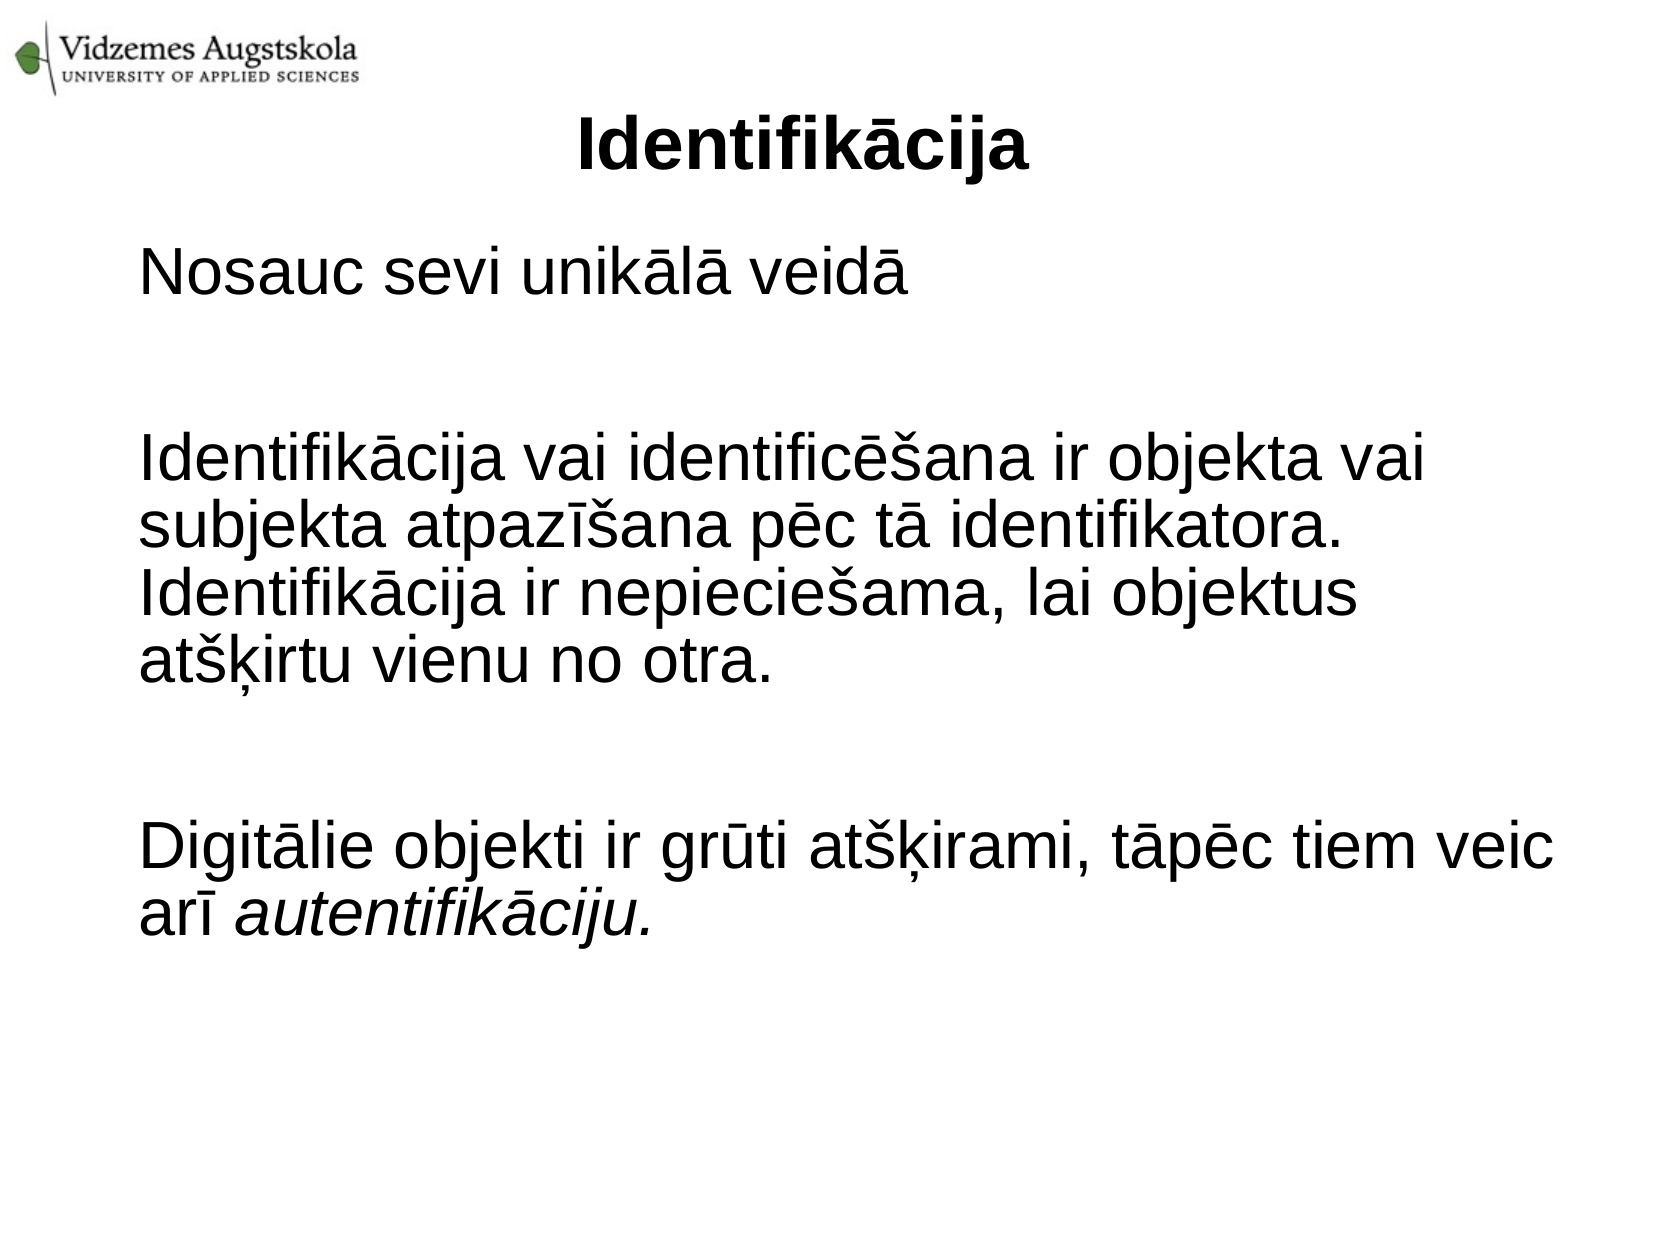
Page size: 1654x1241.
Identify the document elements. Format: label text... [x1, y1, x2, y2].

list Nosauc sevi unikālā veidā Identifikācija vai identificēšana ir objekta vai subjekta atpazīšana pēc tā identifikatora. Identifikācija ir nepieciešama, lai objektus atšķirtu vienu no otra. Digitālie objekti ir grūti atšķirami, tāpēc tiem veic arī autentifikāciju. [82, 236, 1569, 1107]
picture [5, 2, 368, 113]
title Identifikācija [94, 103, 1512, 188]
